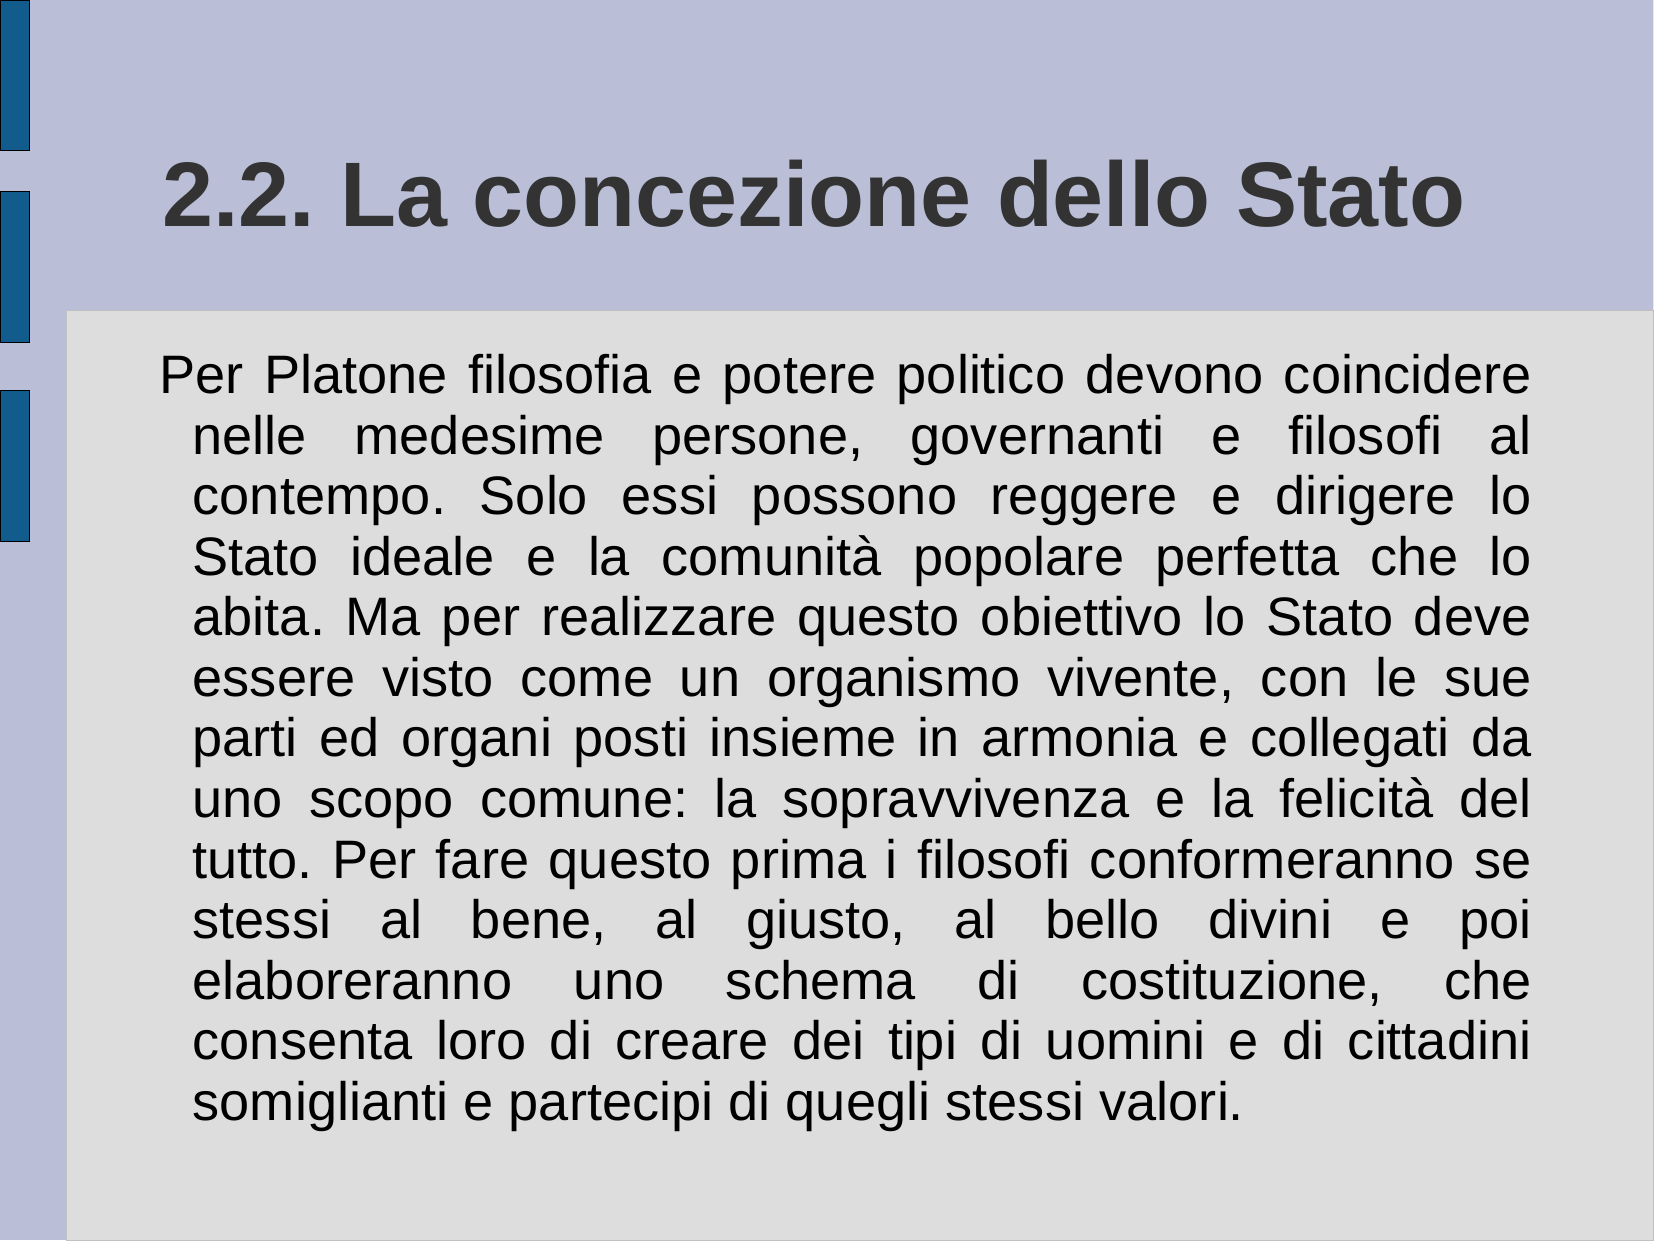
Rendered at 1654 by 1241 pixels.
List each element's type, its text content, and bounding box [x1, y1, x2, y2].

list Per Platone filosofia e potere politico devono coincidere nelle medesime persone, governanti e filosofi al contempo. Solo essi possono reggere e dirigere lo Stato ideale e la comunità popolare perfetta che lo abita. Ma per realizzare questo obiettivo lo Stato deve essere visto come un organismo vivente, con le sue parti ed organi posti insieme in armonia e collegati da uno scopo comune: la sopravvivenza e la felicità del tutto. Per fare questo prima i filosofi conformeranno se stessi al bene, al giusto, al bello divini e poi elaboreranno uno schema di costituzione, che consenta loro di creare dei tipi di uomini e di cittadini somiglianti e partecipi di quegli stessi valori. [121, 344, 1534, 1132]
title 2.2. La concezione dello Stato [121, 91, 1534, 299]
